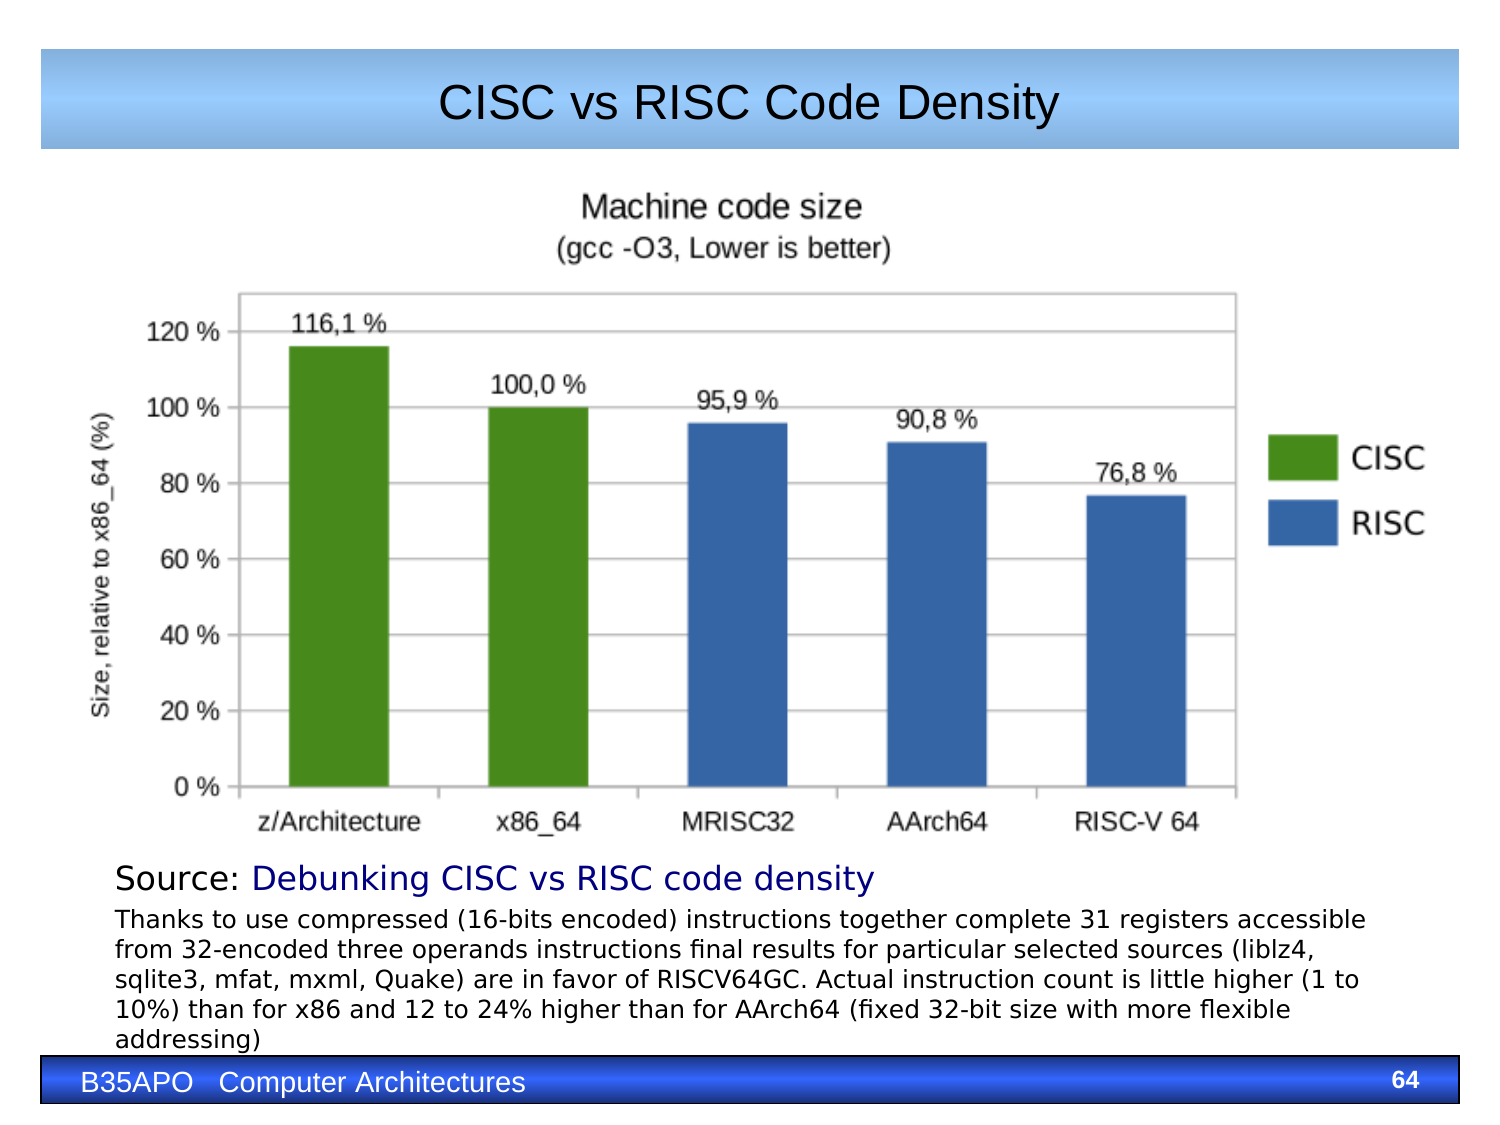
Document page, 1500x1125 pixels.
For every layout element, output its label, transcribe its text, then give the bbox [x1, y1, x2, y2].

list Source: Debunking CISC vs RISC code density Thanks to use compressed (16-bits encoded) instructions together complete 31 registers accessible from 32-encoded three operands instructions final results for particular selected sources (liblz4, sqlite3, mfat, mxml, Quake) are in favor of RISCV64GC. Actual instruction count is little higher (1 to 10%) than for x86 and 12 to 24% higher than for AArch64 (fixed 32-bit size with more flexible addressing) [99, 849, 1413, 1075]
picture [41, 149, 1450, 849]
title CISC vs RISC Code Density [41, 49, 1459, 149]
